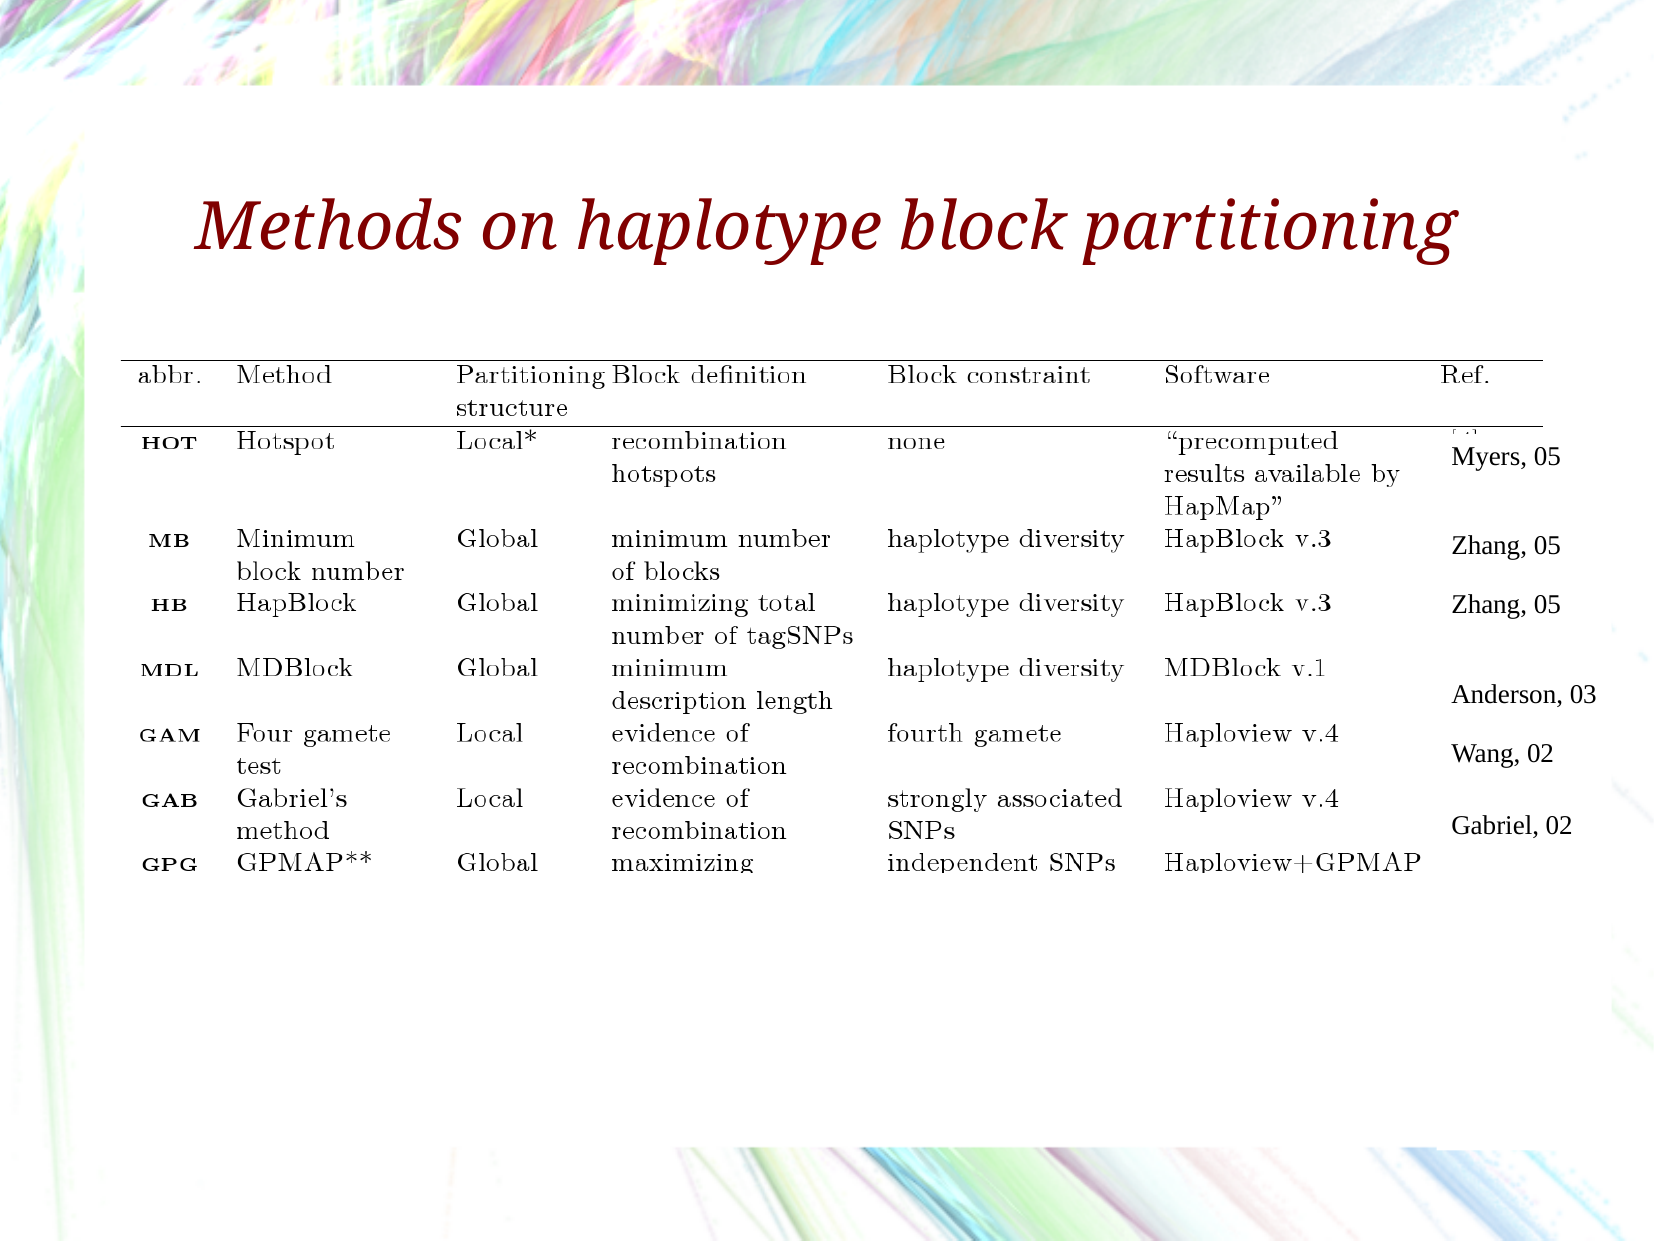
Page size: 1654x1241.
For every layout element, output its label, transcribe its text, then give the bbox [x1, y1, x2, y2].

picture [0, 0, 1654, 1241]
title Methods on haplotype block partitioning [82, 127, 1571, 320]
text_box Myers, 05 Zhang, 05 Zhang, 05 Anderson, 03 Wang, 02 Gabriel, 02 [1436, 433, 1612, 1151]
